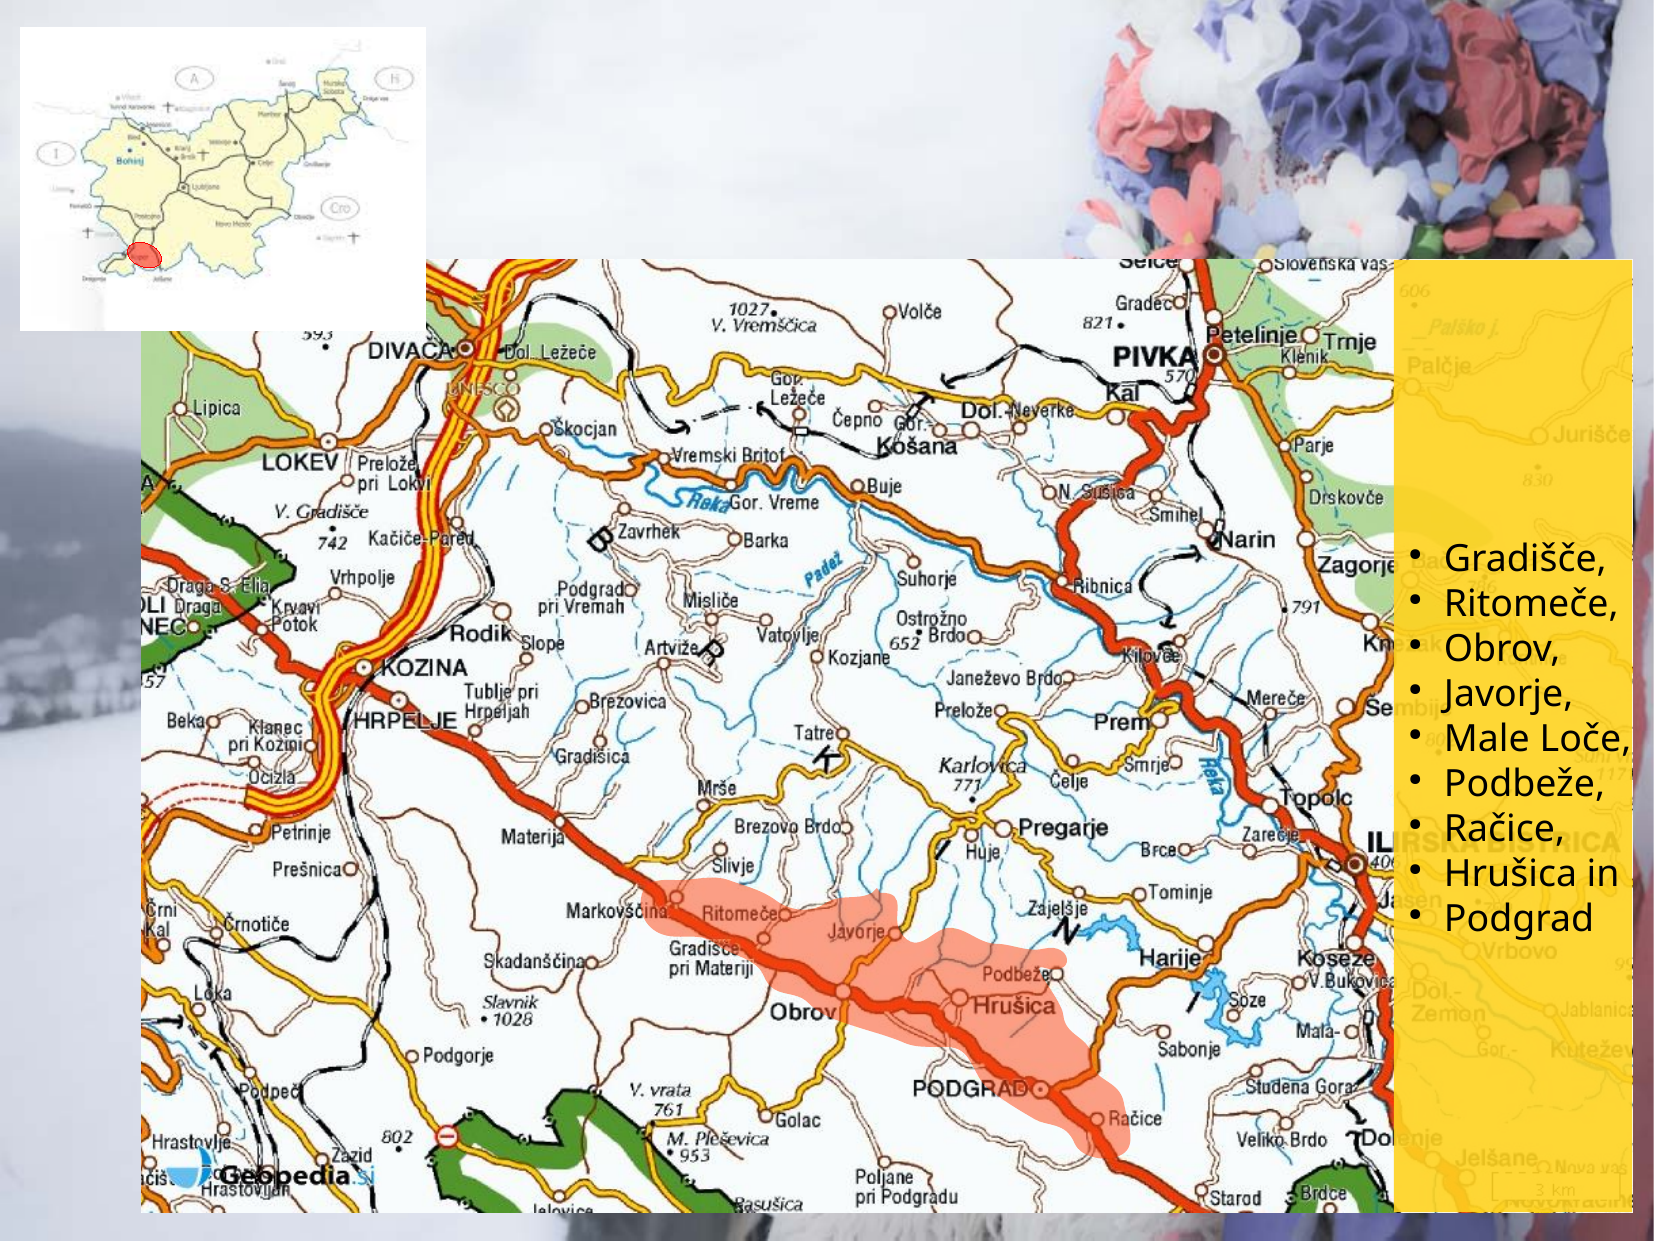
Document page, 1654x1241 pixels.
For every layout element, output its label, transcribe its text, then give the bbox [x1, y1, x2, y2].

picture [0, 0, 1654, 1241]
text_box Gradišče, Ritomeče, Obrov, Javorje, Male Loče, Podbeže, Račice, Hrušica in Podgrad [1393, 259, 1633, 1213]
text_box [640, 877, 1131, 1159]
text_box [127, 242, 162, 268]
